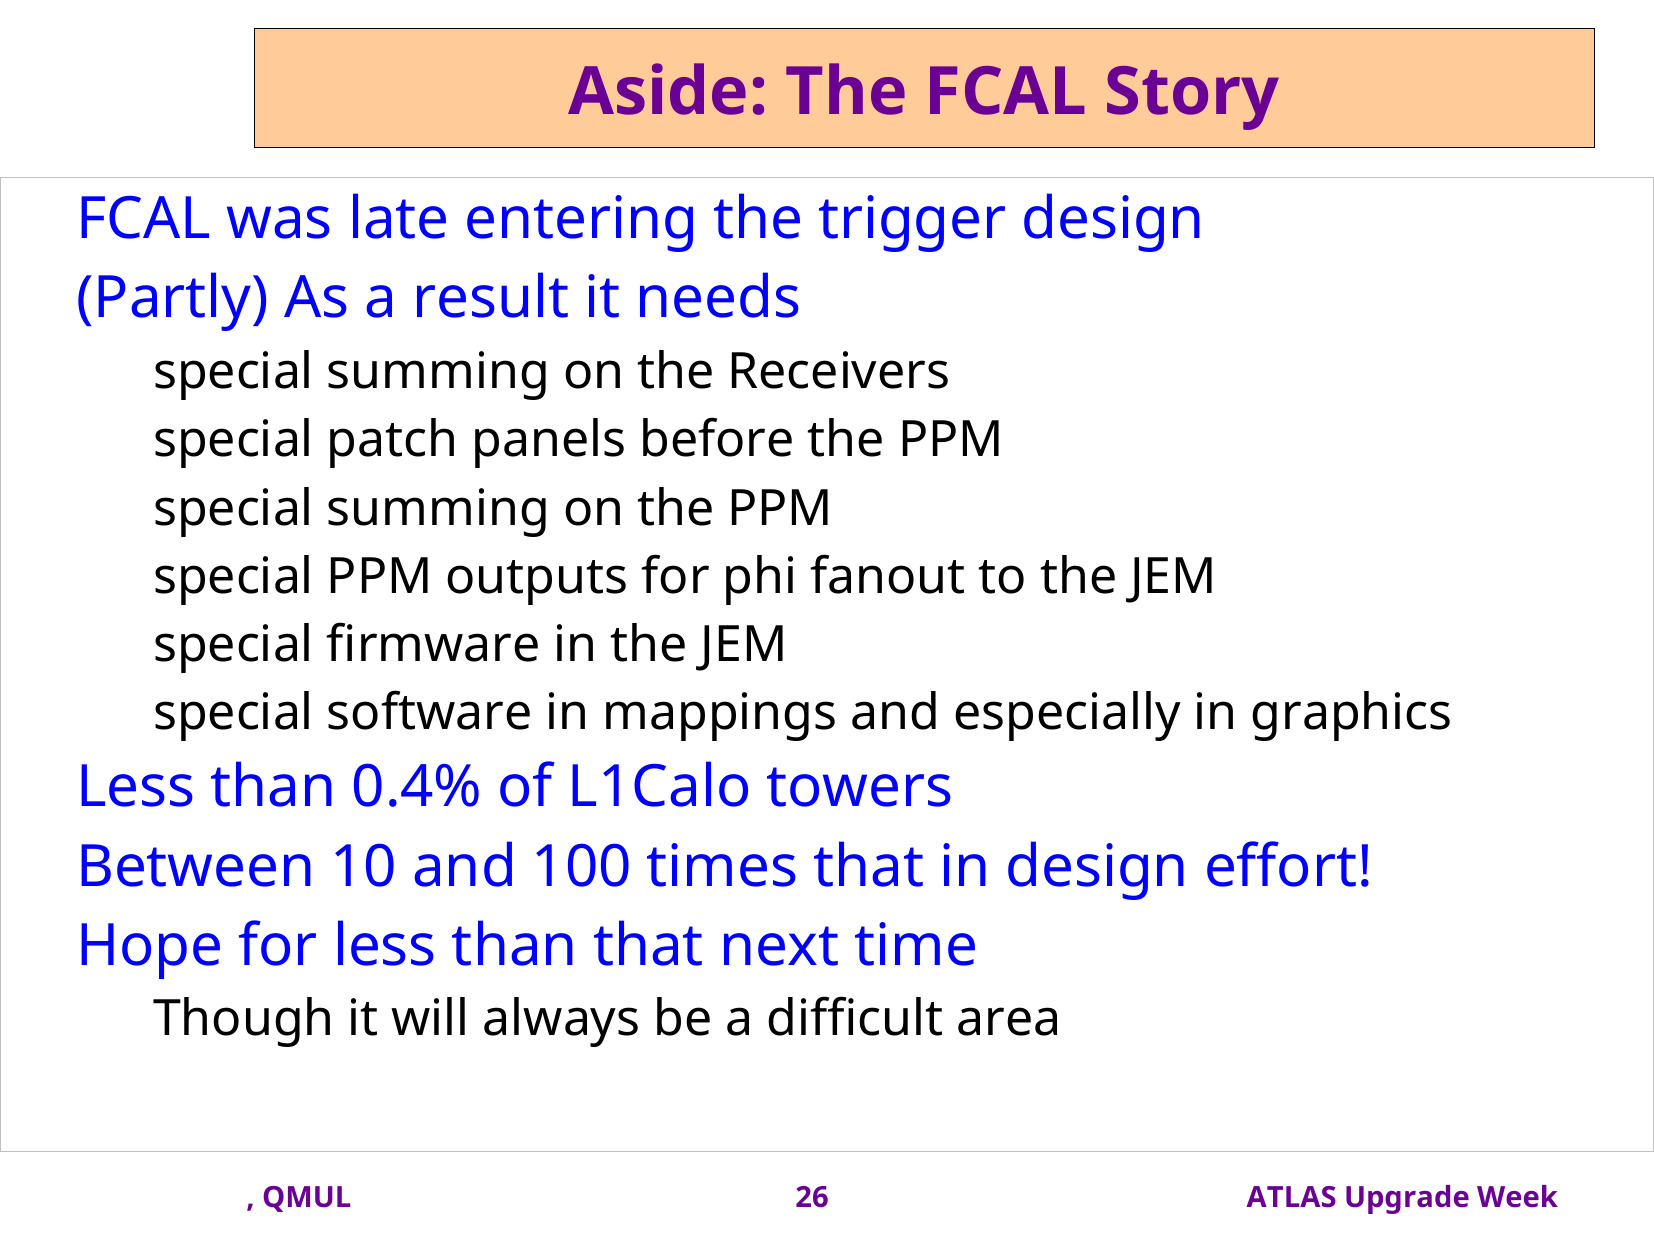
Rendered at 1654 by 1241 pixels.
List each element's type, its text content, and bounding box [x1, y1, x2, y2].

title Aside: The FCAL Story [254, 28, 1595, 148]
list FCAL was late entering the trigger design (Partly) As a result it needs special summing on the Receivers special patch panels before the PPM special summing on the PPM special PPM outputs for phi fanout to the JEM special firmware in the JEM special software in mappings and especially in graphics Less than 0.4% of L1Calo towers Between 10 and 100 times that in design effort! Hope for less than that next time Though it will always be a difficult area [58, 176, 1602, 1096]
